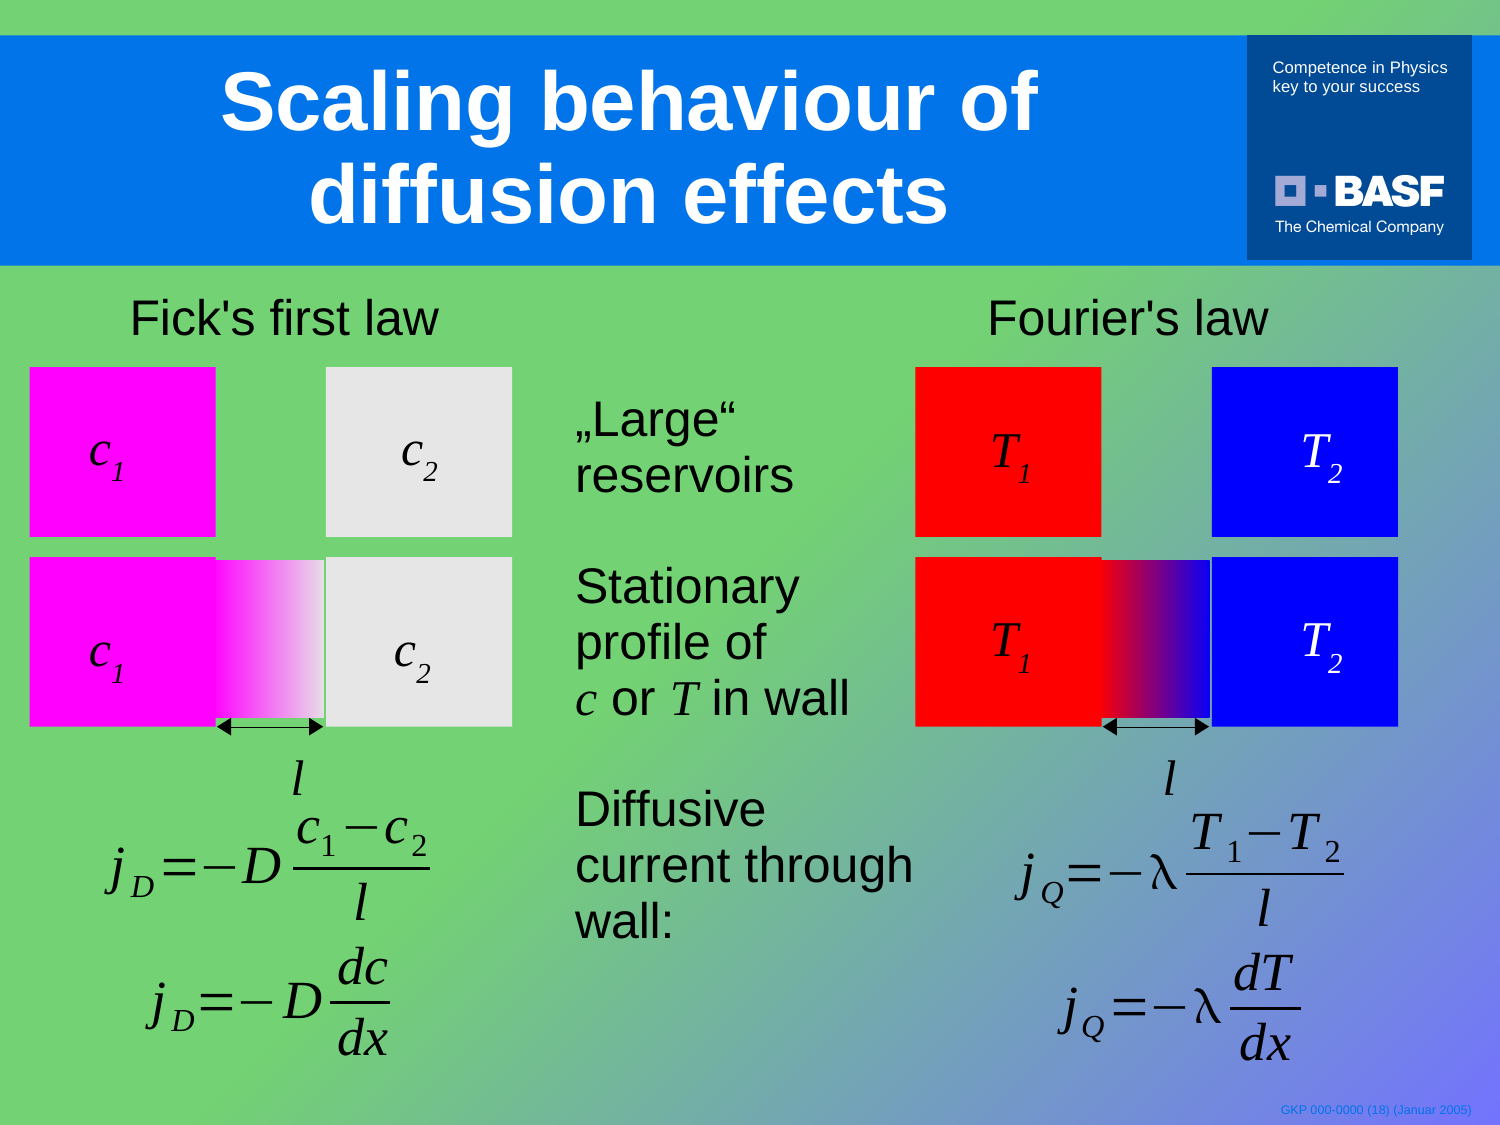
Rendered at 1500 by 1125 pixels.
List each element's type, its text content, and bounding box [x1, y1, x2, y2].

text_box Fick's first law Fourier's law Fouriersches Gesetz [16, 283, 1500, 355]
text_box c1 c2 c1 c2 [74, 413, 457, 699]
text_box [930, 557, 1210, 727]
text_box [326, 557, 513, 727]
text_box [915, 367, 1102, 537]
chart [86, 796, 445, 1068]
chart [996, 802, 1361, 1074]
text_box l [1147, 743, 1192, 814]
text_box T1 T2 [975, 605, 1358, 688]
text_box „Large“ reservoirs Stationary profile of c or T in wall Diffusive current through wall: [560, 383, 930, 957]
text_box [29, 557, 324, 727]
text_box [1211, 557, 1399, 727]
text_box l [275, 743, 320, 796]
text_box [325, 367, 513, 537]
text_box T1 T2 [975, 415, 1358, 498]
title Scaling behaviour of diffusion effects [27, 54, 1232, 283]
picture [1247, 35, 1472, 260]
text_box [29, 367, 216, 537]
title Going micro and nano: approaching the apparent dwarf [1438, 1063, 1500, 1125]
text_box [1211, 367, 1398, 537]
